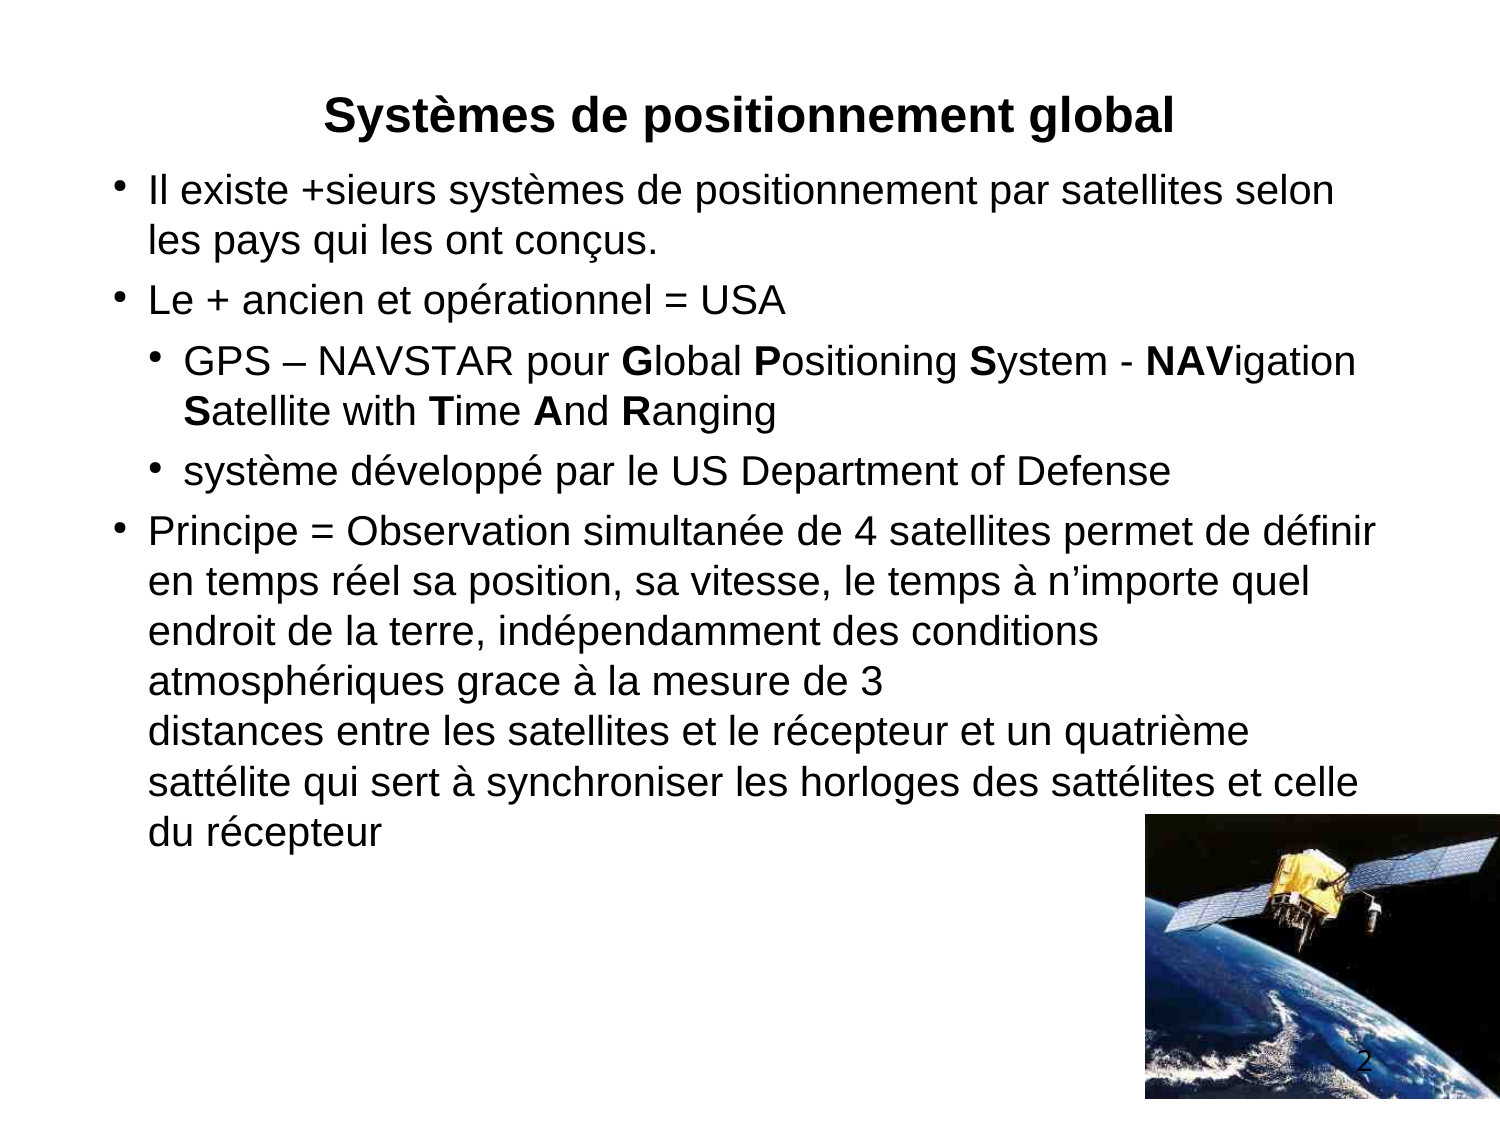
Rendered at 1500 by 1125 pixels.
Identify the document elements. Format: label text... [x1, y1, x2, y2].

title Systèmes de positionnement global [112, 68, 1388, 156]
subtitle Il existe +sieurs systèmes de positionnement par satellites selon les pays qui les ont conçus. Le + ancien et opérationnel = USA GPS – NAVSTAR pour Global Positioning System - NAVigation Satellite with Time And Ranging système développé par le US Department of Defense Principe = Observation simultanée de 4 satellites permet de définir en temps réel sa position, sa vitesse, le temps à n’importe quel endroit de la terre, indépendamment des conditions atmosphériques grace à la mesure de 3 distances entre les satellites et le récepteur et un quatrième sattélite qui sert à synchroniser les horloges des sattélites et celle du récepteur [112, 162, 1388, 855]
text_box <numéro> [1341, 1035, 1500, 1111]
picture [1145, 814, 1500, 1099]
